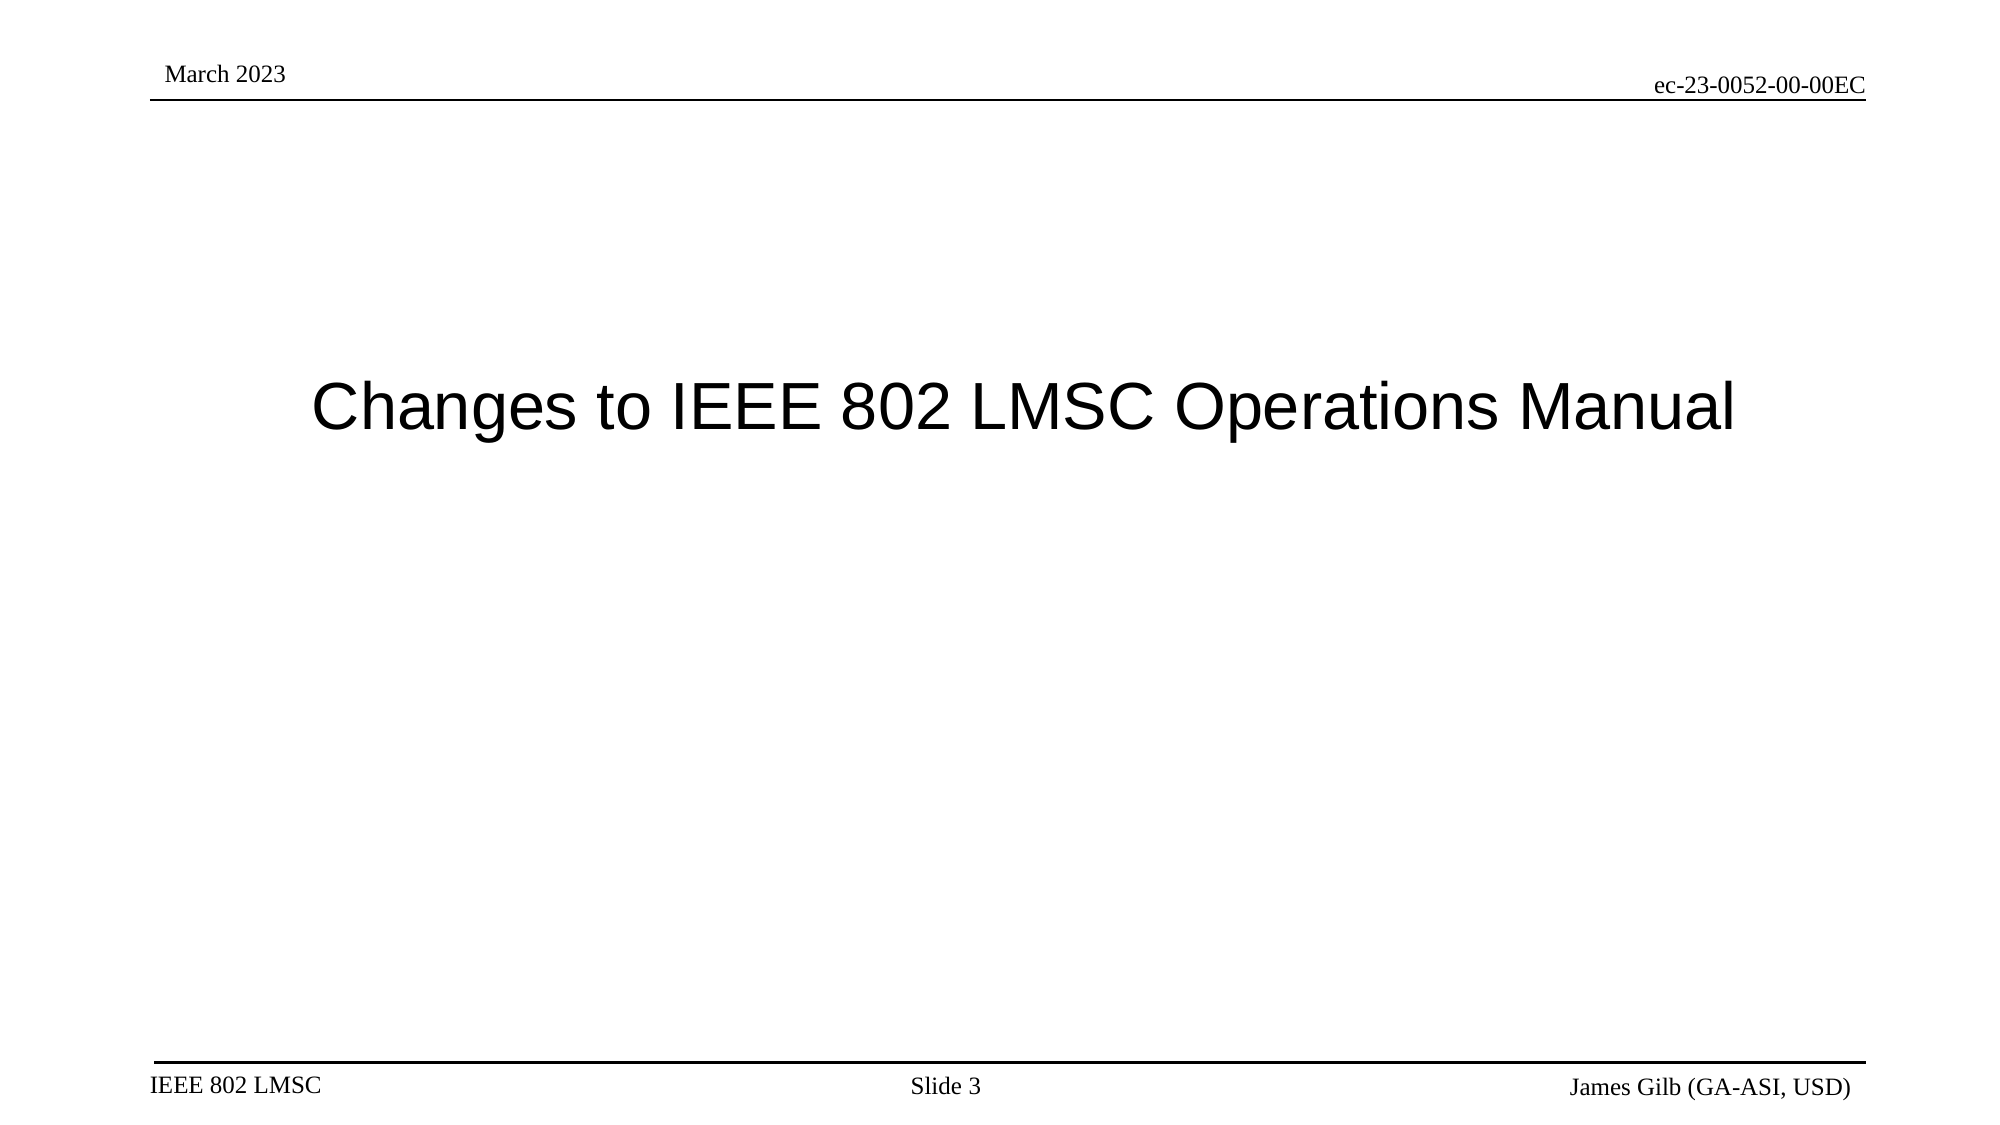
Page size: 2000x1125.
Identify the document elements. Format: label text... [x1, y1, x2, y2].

subtitle Changes to IEEE 802 LMSC Operations Manual [149, 112, 1900, 693]
